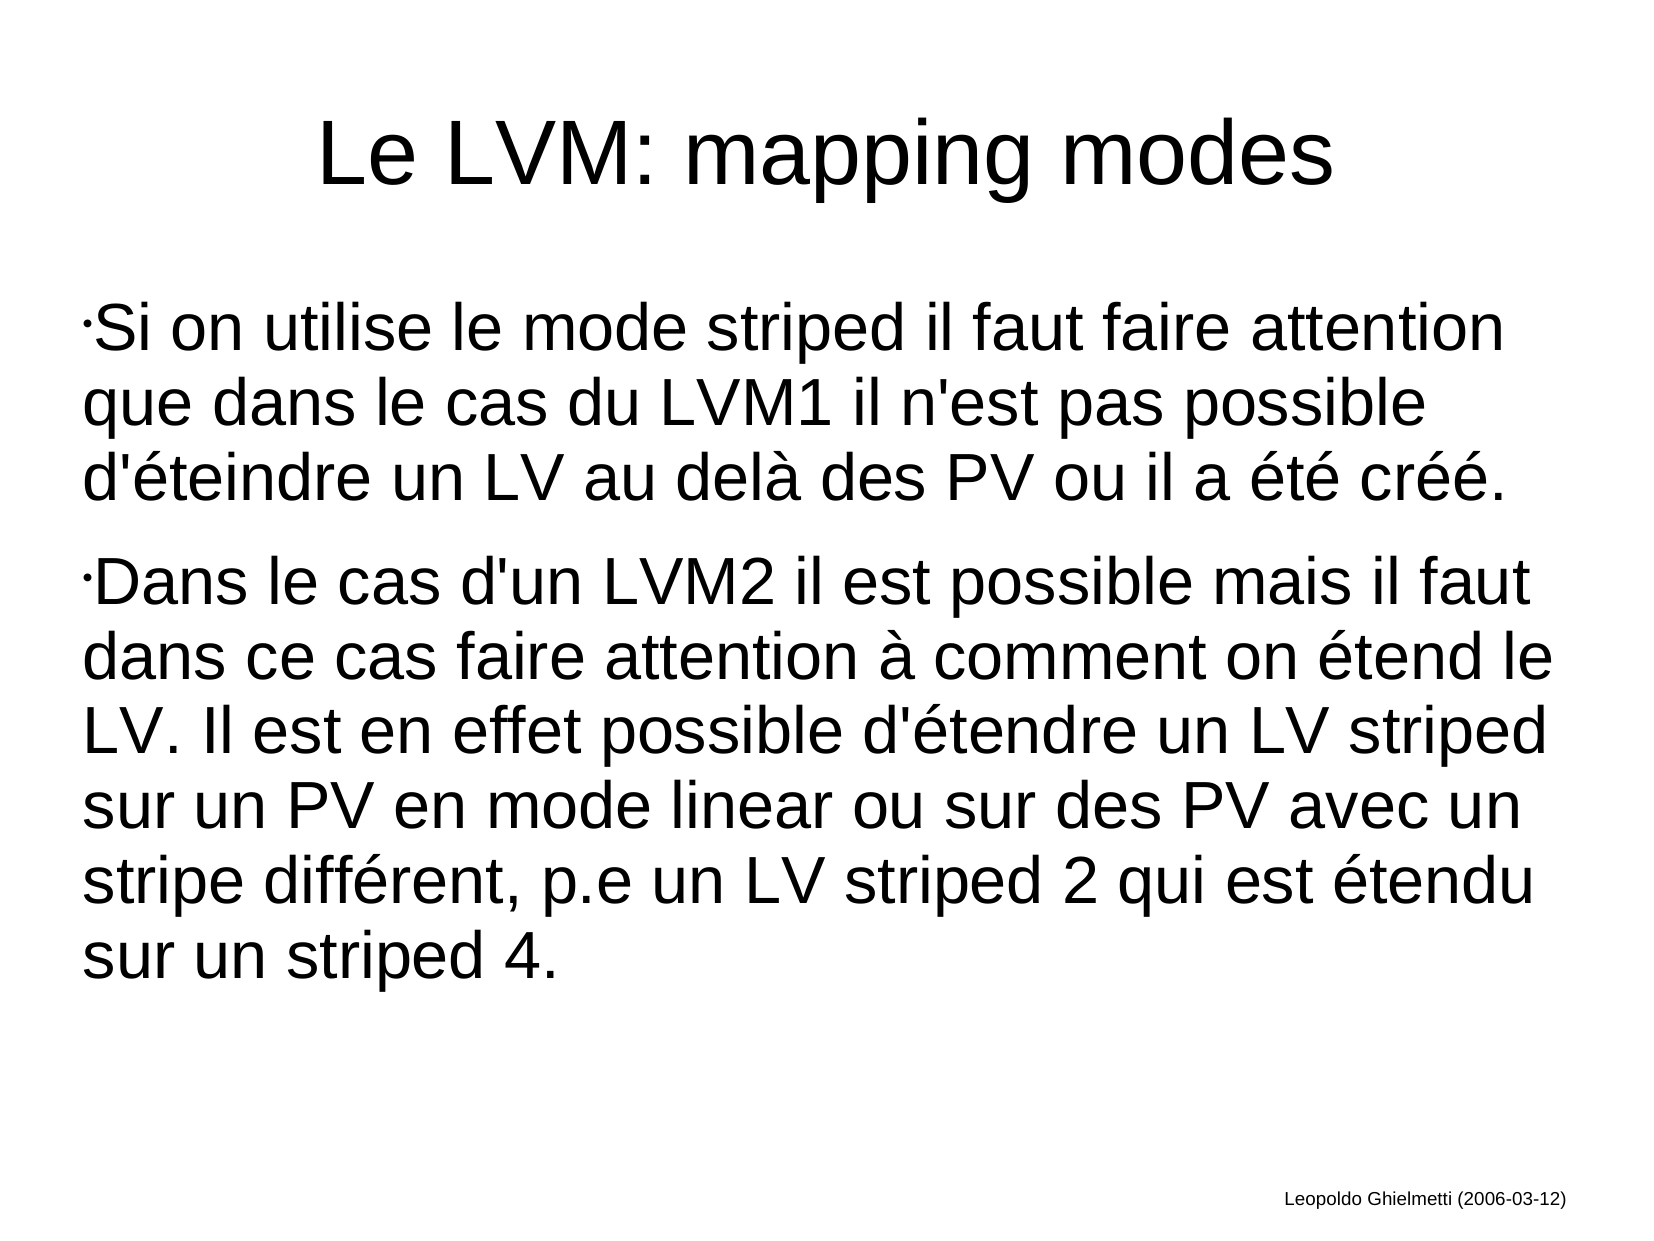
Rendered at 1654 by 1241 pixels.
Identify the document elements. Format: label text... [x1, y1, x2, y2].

list Si on utilise le mode striped il faut faire attention que dans le cas du LVM1 il n'est pas possible d'éteindre un LV au delà des PV ou il a été créé. Dans le cas d'un LVM2 il est possible mais il faut dans ce cas faire attention à comment on étend le LV. Il est en effet possible d'étendre un LV striped sur un PV en mode linear ou sur des PV avec un stripe différent, p.e un LV striped 2 qui est étendu sur un striped 4. [82, 290, 1571, 1109]
text_box Leopoldo Ghielmetti (2006-03-12) [1269, 1181, 1595, 1217]
title Le LVM: mapping modes [82, 49, 1571, 257]
